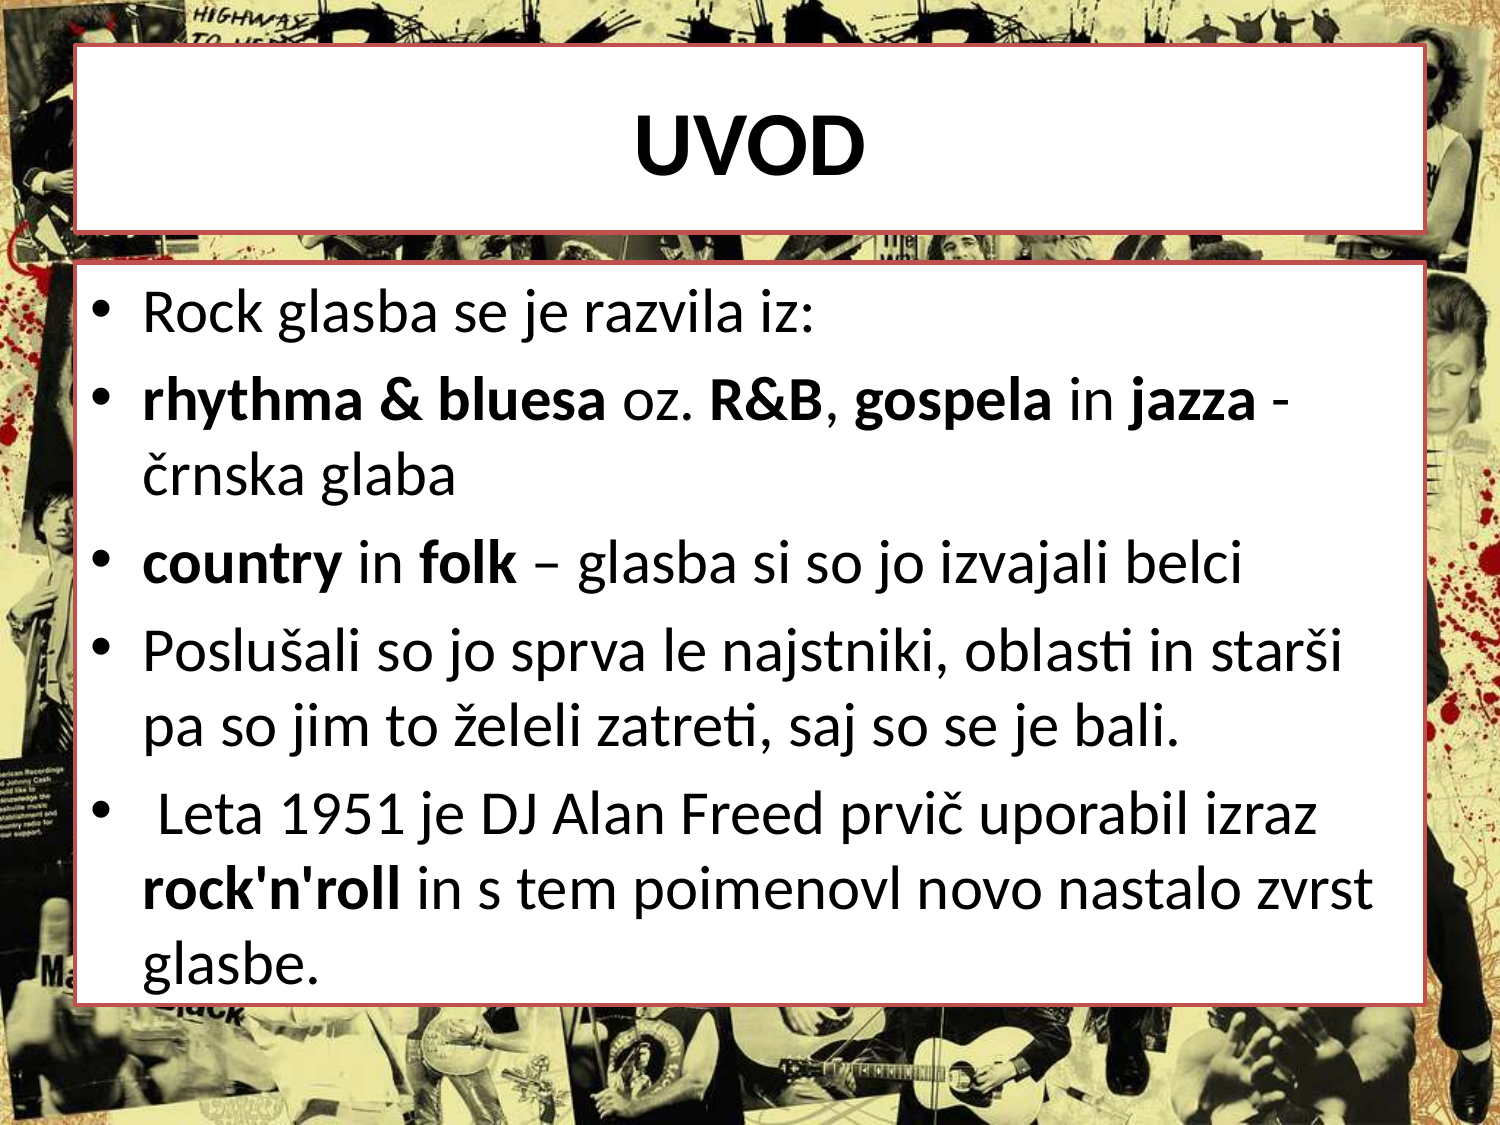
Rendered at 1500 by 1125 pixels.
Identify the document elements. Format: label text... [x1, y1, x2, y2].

picture [0, 0, 1500, 1125]
title UVOD [75, 45, 1425, 233]
list Rock glasba se je razvila iz: rhythma & bluesa oz. R&B, gospela in jazza - črnska glaba country in folk – glasba si so jo izvajali belci Poslušali so jo sprva le najstniki, oblasti in starši pa so jim to želeli zatreti, saj so se je bali. Leta 1951 je DJ Alan Freed prvič uporabil izraz rock'n'roll in s tem poimenovl novo nastalo zvrst glasbe. [75, 262, 1425, 1005]
